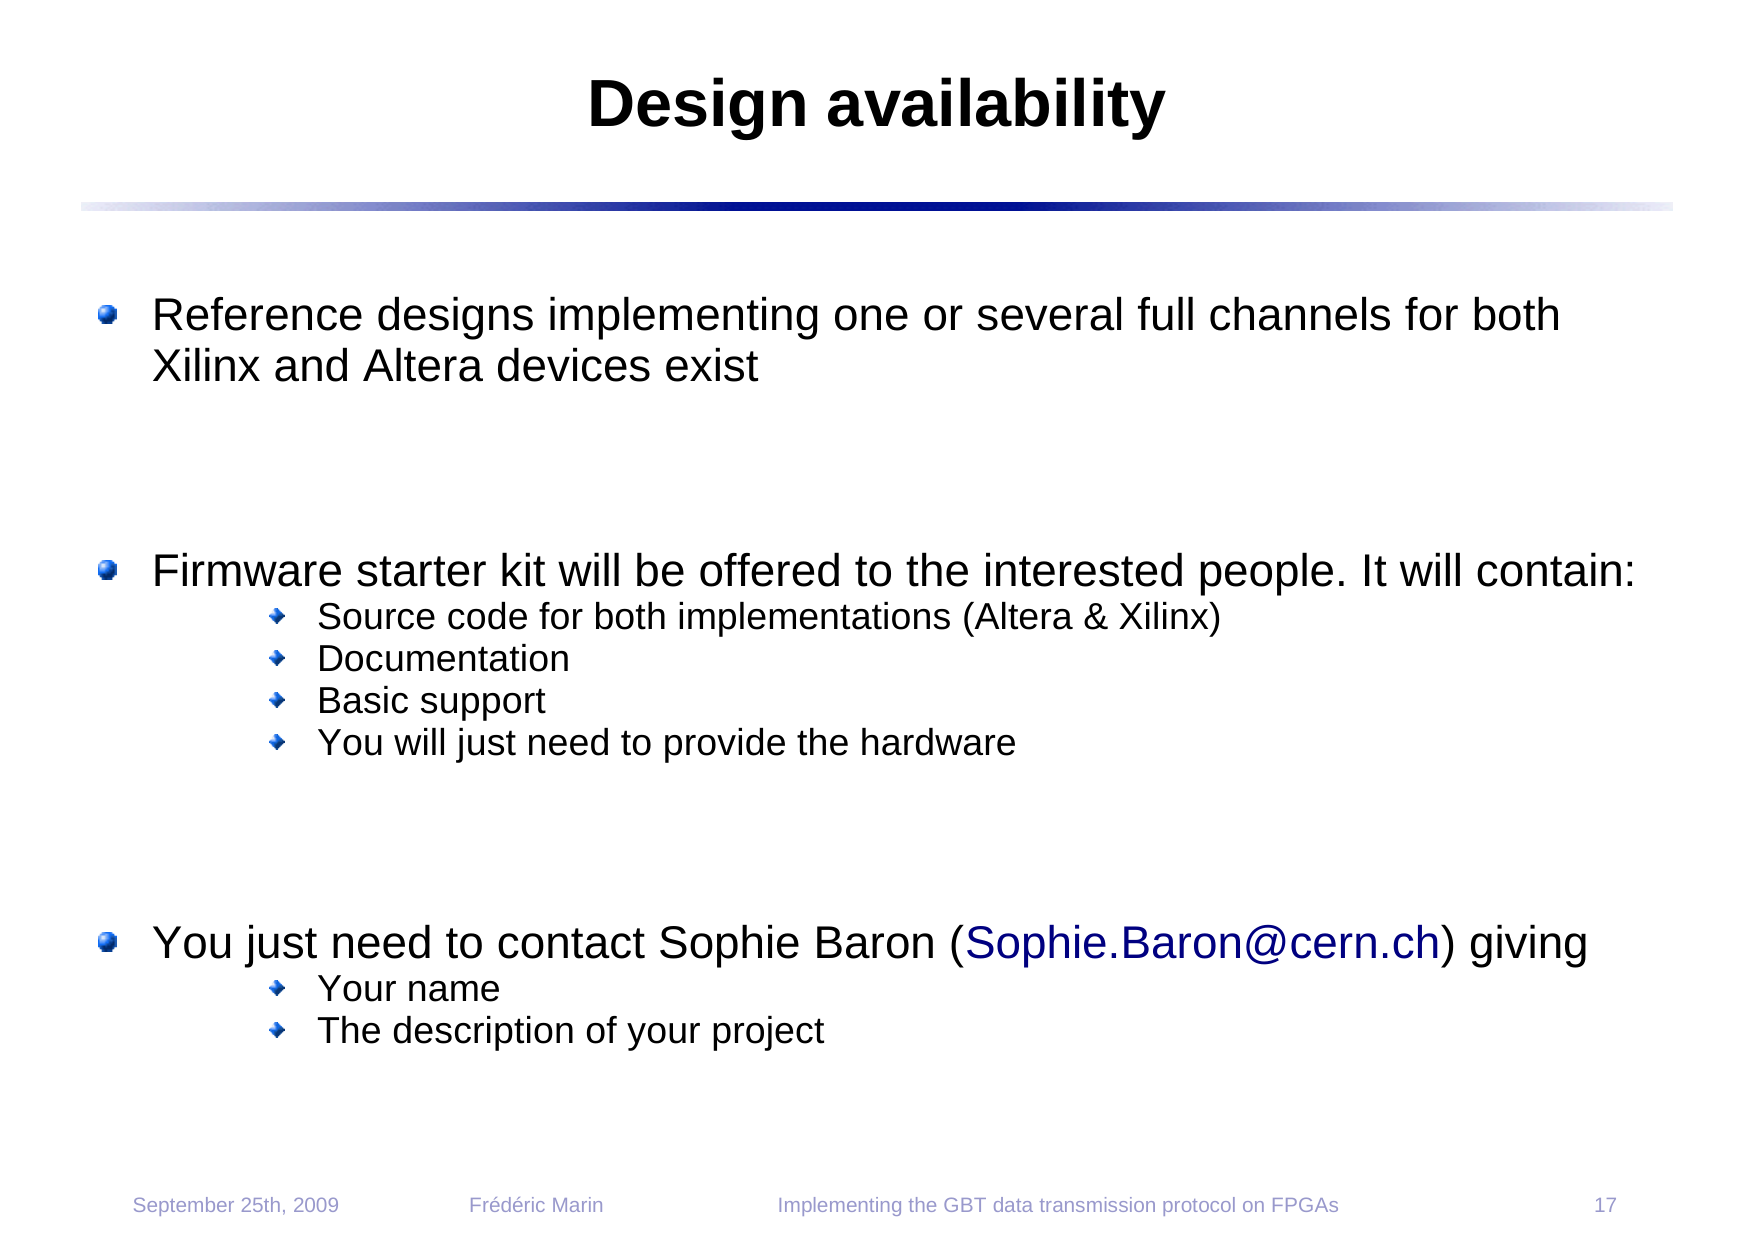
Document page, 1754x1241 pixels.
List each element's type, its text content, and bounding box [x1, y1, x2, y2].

list Reference designs implementing one or several full channels for both Xilinx and Altera devices exist Firmware starter kit will be offered to the interested people. It will contain: Source code for both implementations (Altera & Xilinx) Documentation Basic support You will just need to provide the hardware You just need to contact Sophie Baron (Sophie.Baron@cern.ch) giving Your name The description of your project [80, 289, 1674, 1087]
picture [81, 202, 1673, 211]
title Design availability [80, 24, 1674, 182]
